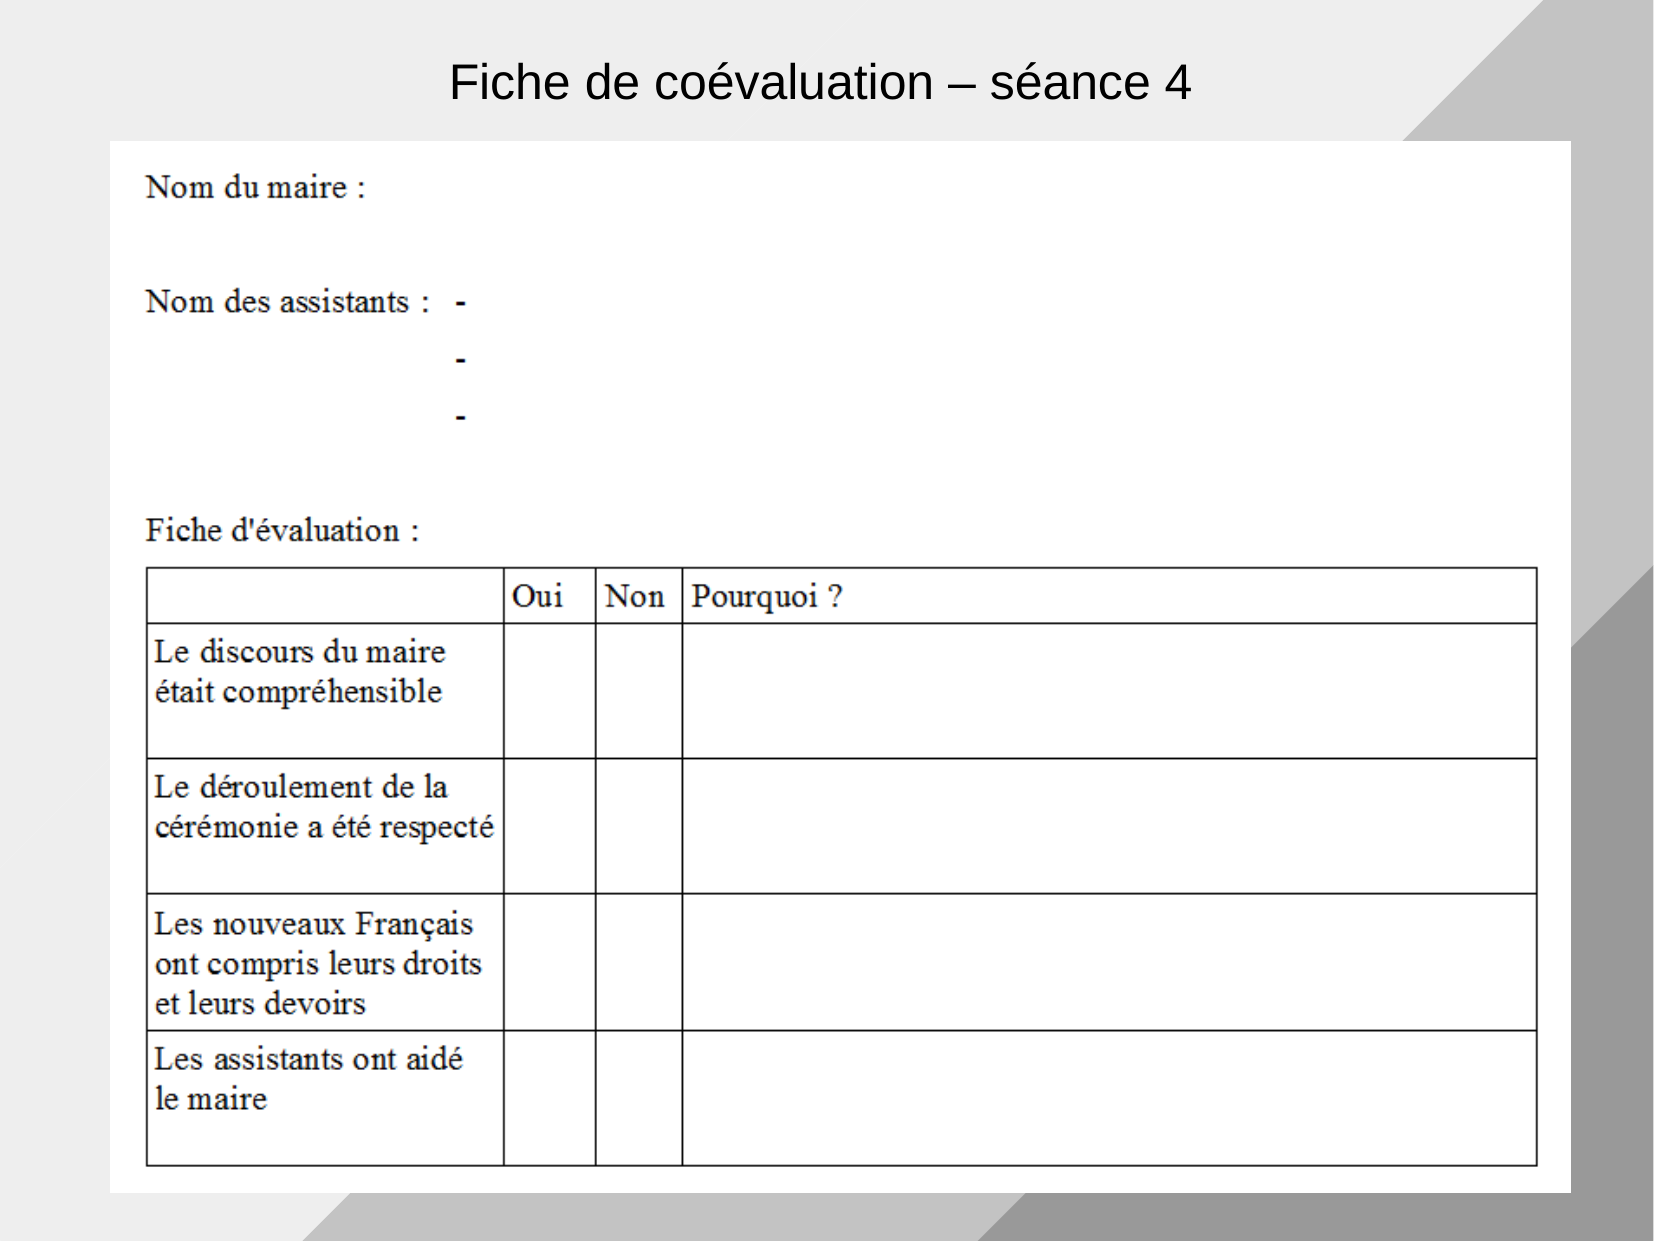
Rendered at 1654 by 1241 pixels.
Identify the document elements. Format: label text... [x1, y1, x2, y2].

picture [110, 141, 1571, 1193]
text_box Fiche de coévaluation – séance 4 [283, 47, 1359, 118]
